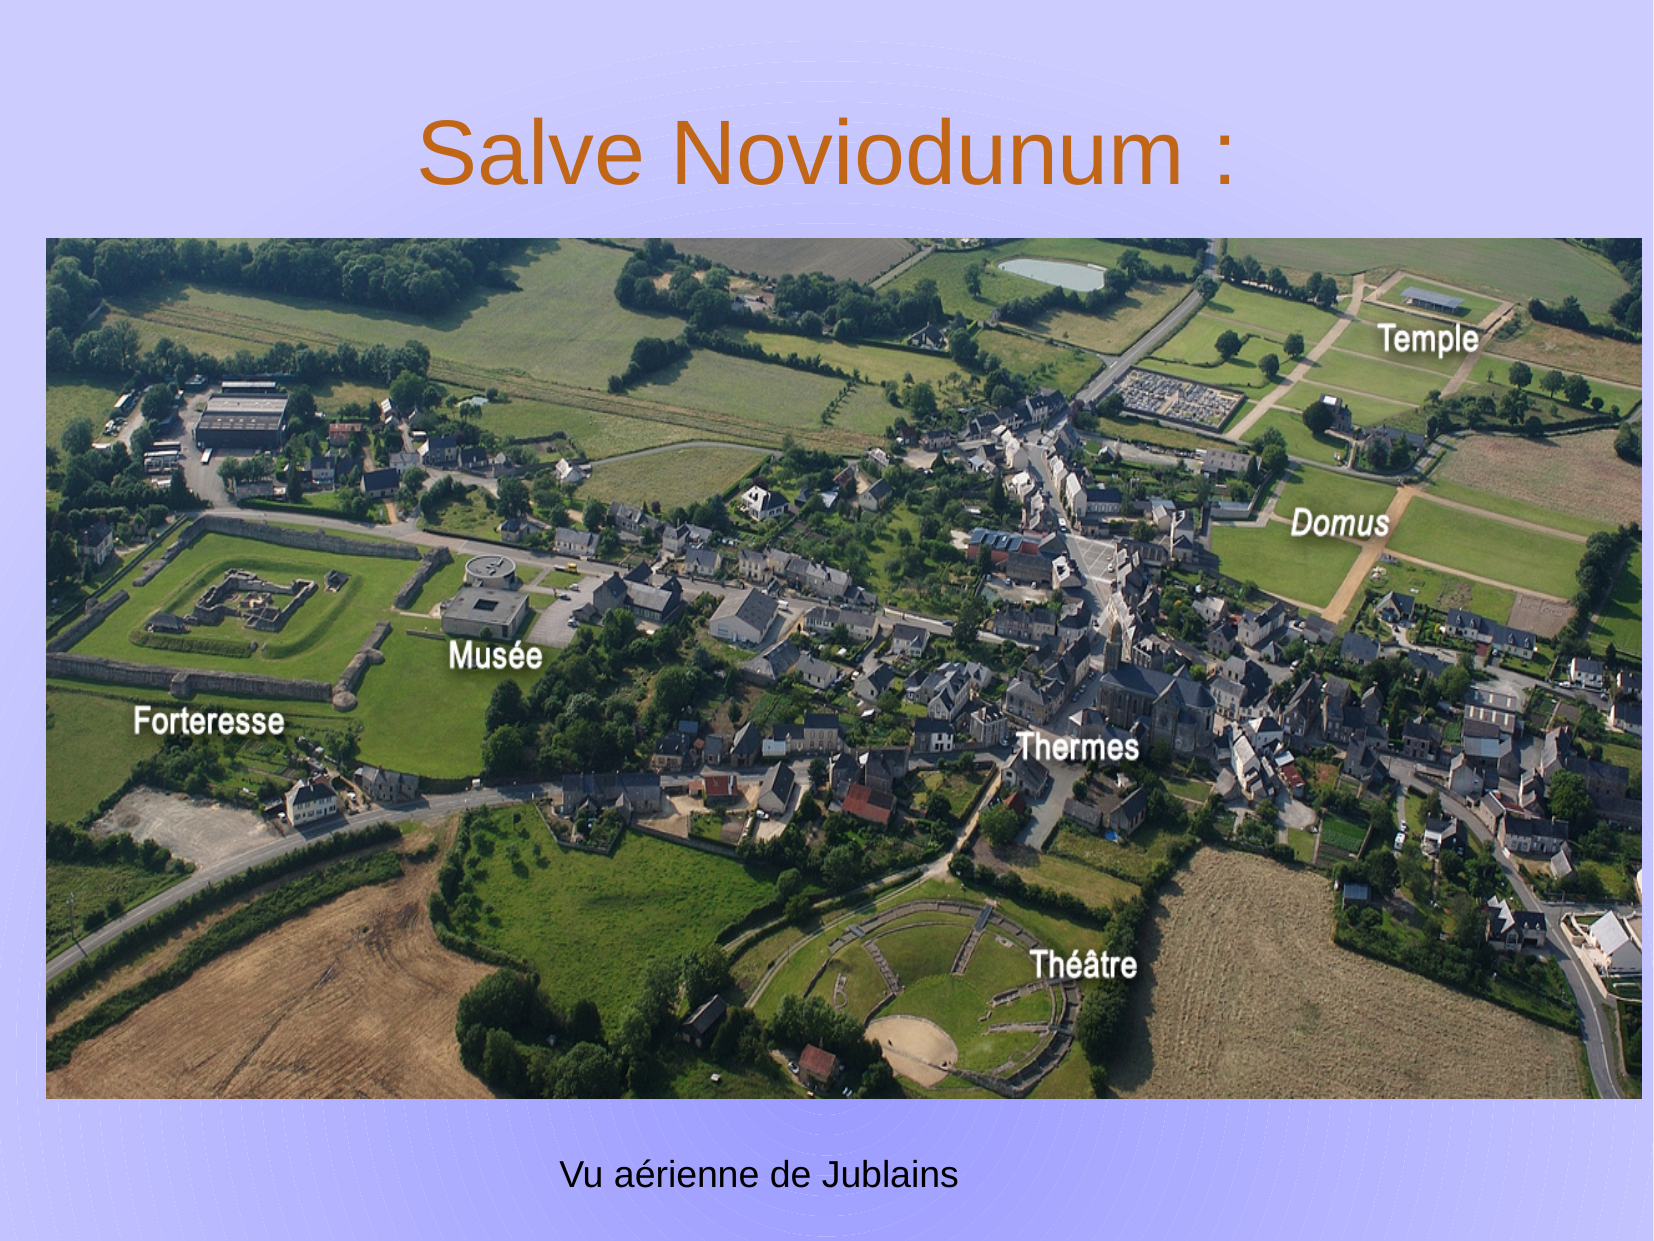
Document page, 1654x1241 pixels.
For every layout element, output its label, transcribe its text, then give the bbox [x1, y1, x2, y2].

title Salve Noviodunum : [82, 49, 1571, 238]
picture [46, 238, 1642, 1099]
text_box Vu aérienne de Jublains [366, 1145, 1241, 1203]
